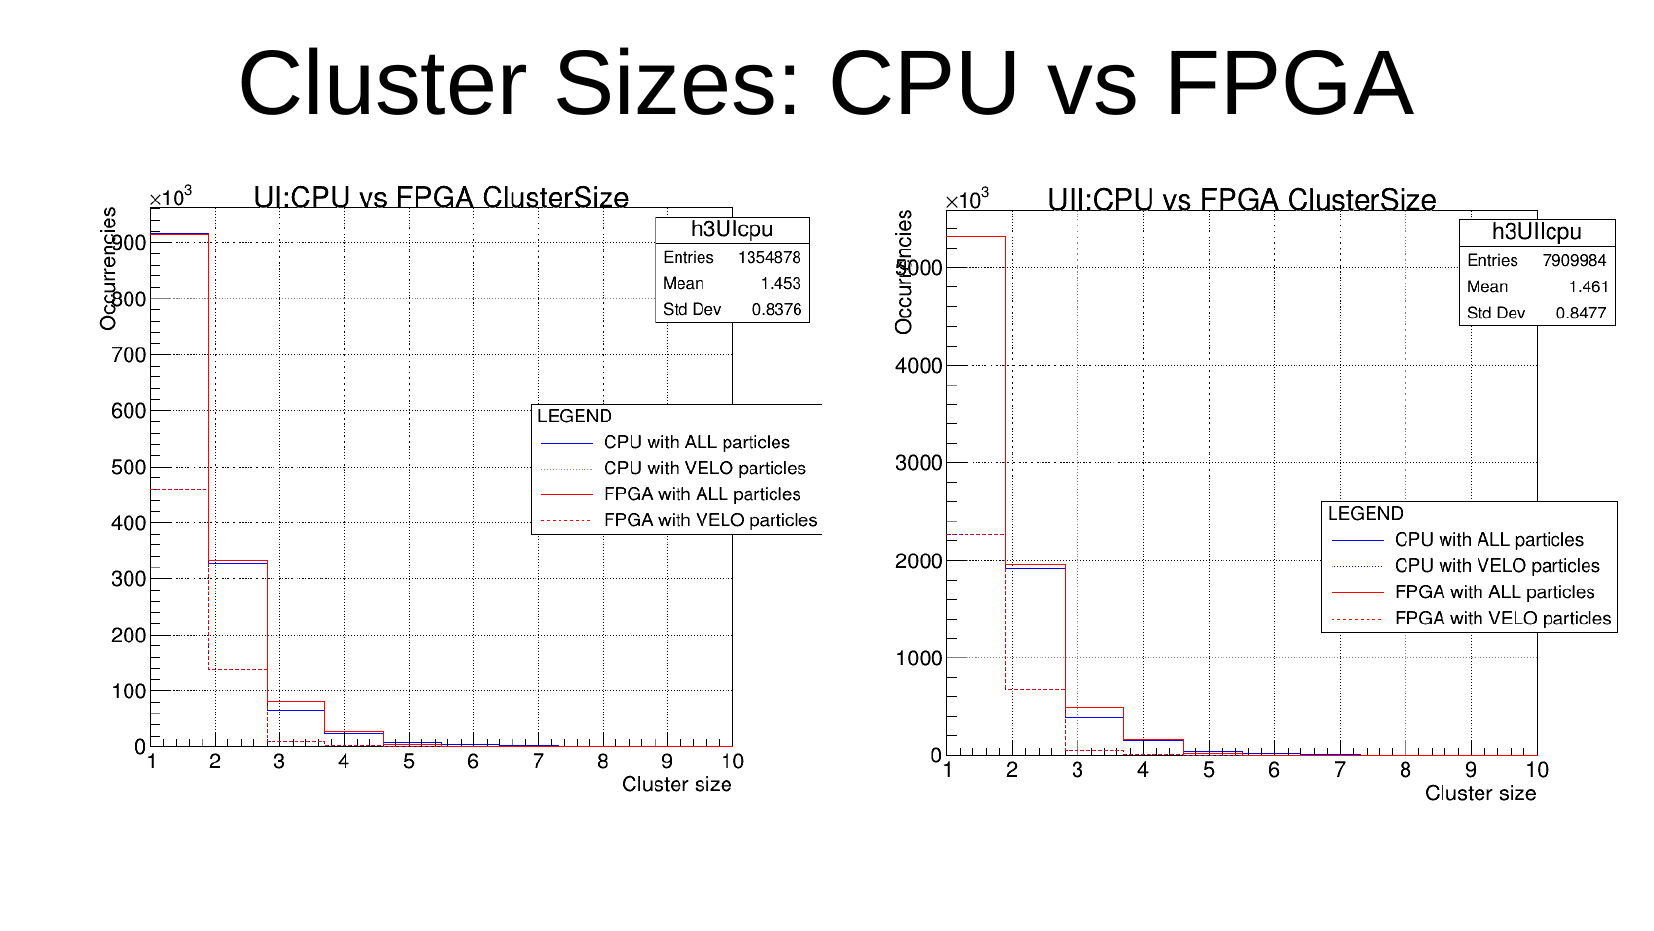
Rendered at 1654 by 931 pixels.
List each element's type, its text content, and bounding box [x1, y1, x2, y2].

title Cluster Sizes: CPU vs FPGA [82, 0, 1571, 156]
picture [59, 177, 822, 811]
picture [858, 182, 1625, 827]
